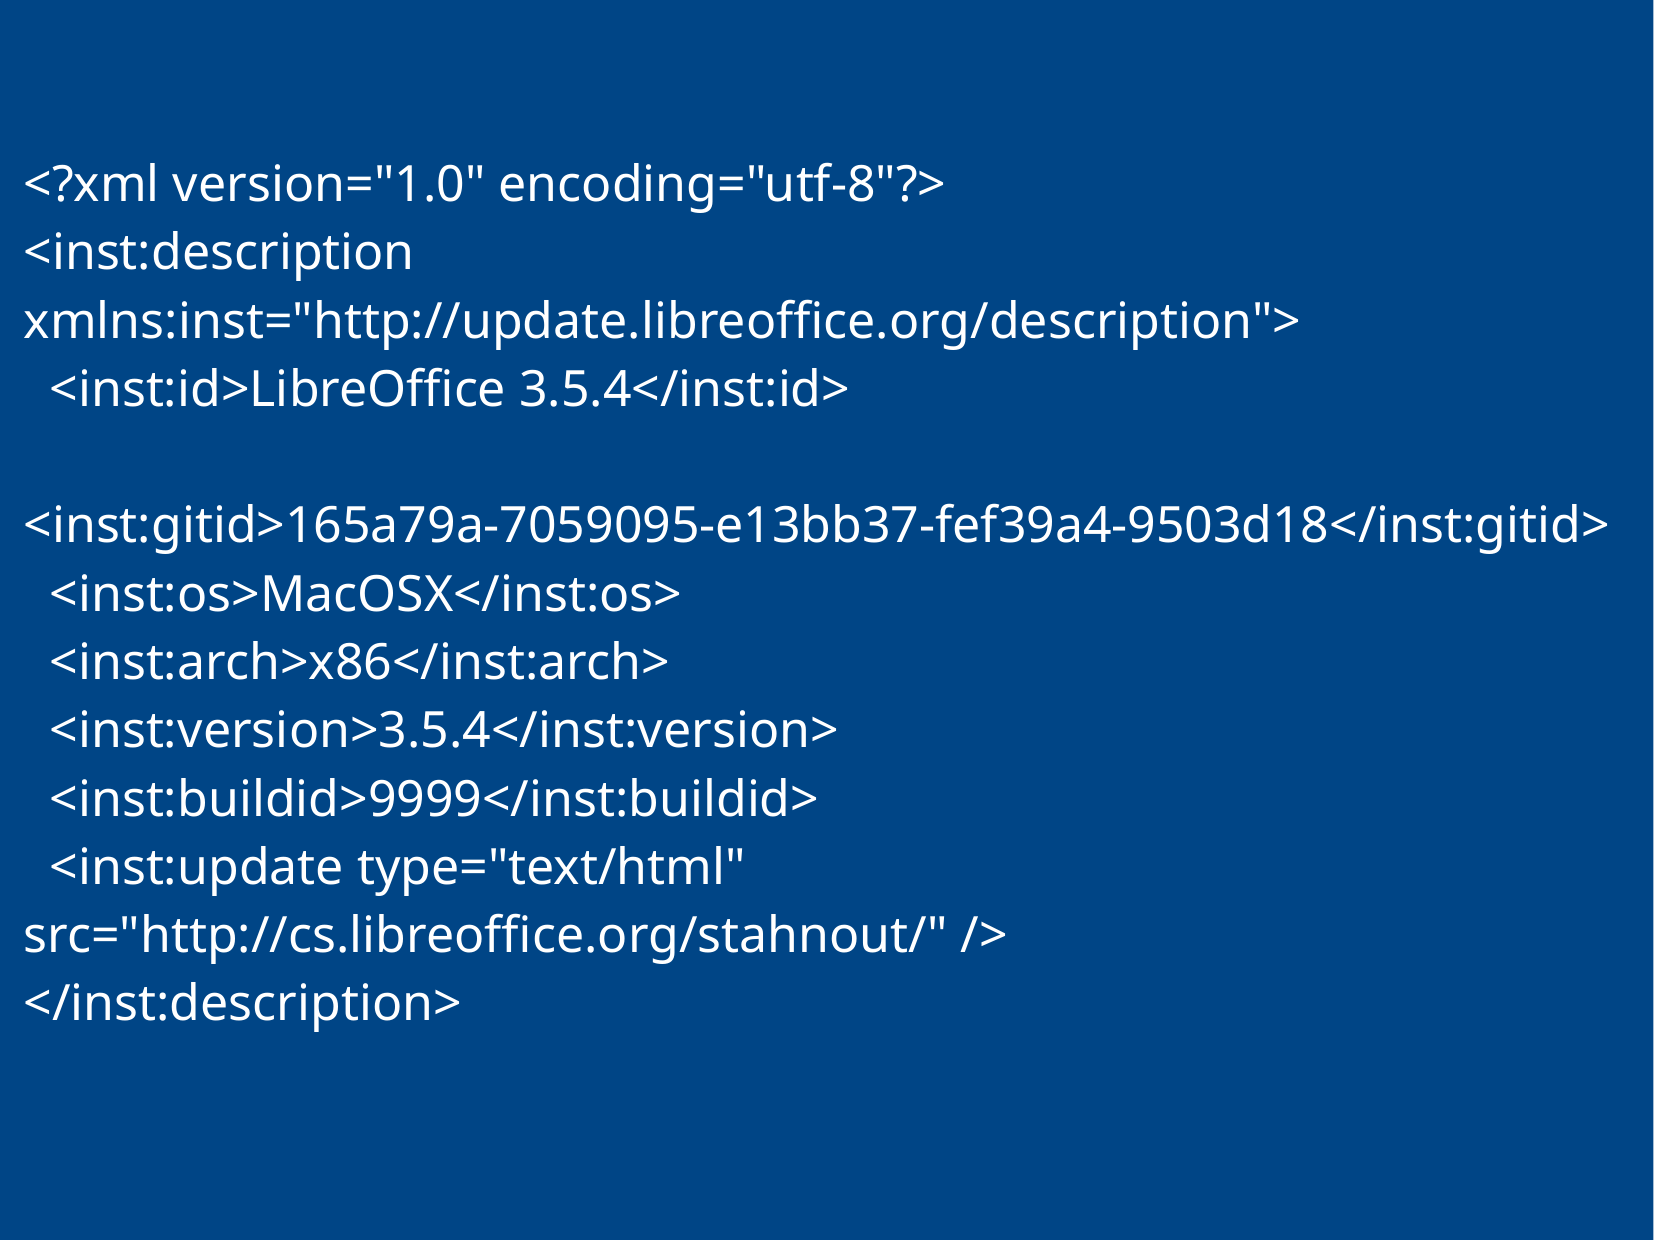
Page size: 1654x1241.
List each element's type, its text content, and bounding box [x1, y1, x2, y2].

subtitle <?xml version="1.0" encoding="utf-8"?> <inst:description xmlns:inst="http://update.libreoffice.org/description"> <inst:id>LibreOffice 3.5.4</inst:id> <inst:gitid>165a79a-7059095-e13bb37-fef39a4-9503d18</inst:gitid> <inst:os>MacOSX</inst:os> <inst:arch>x86</inst:arch> <inst:version>3.5.4</inst:version> <inst:buildid>9999</inst:buildid> <inst:update type="text/html" src="http://cs.libreoffice.org/stahnout/" /> </inst:description> [23, 35, 1630, 1217]
